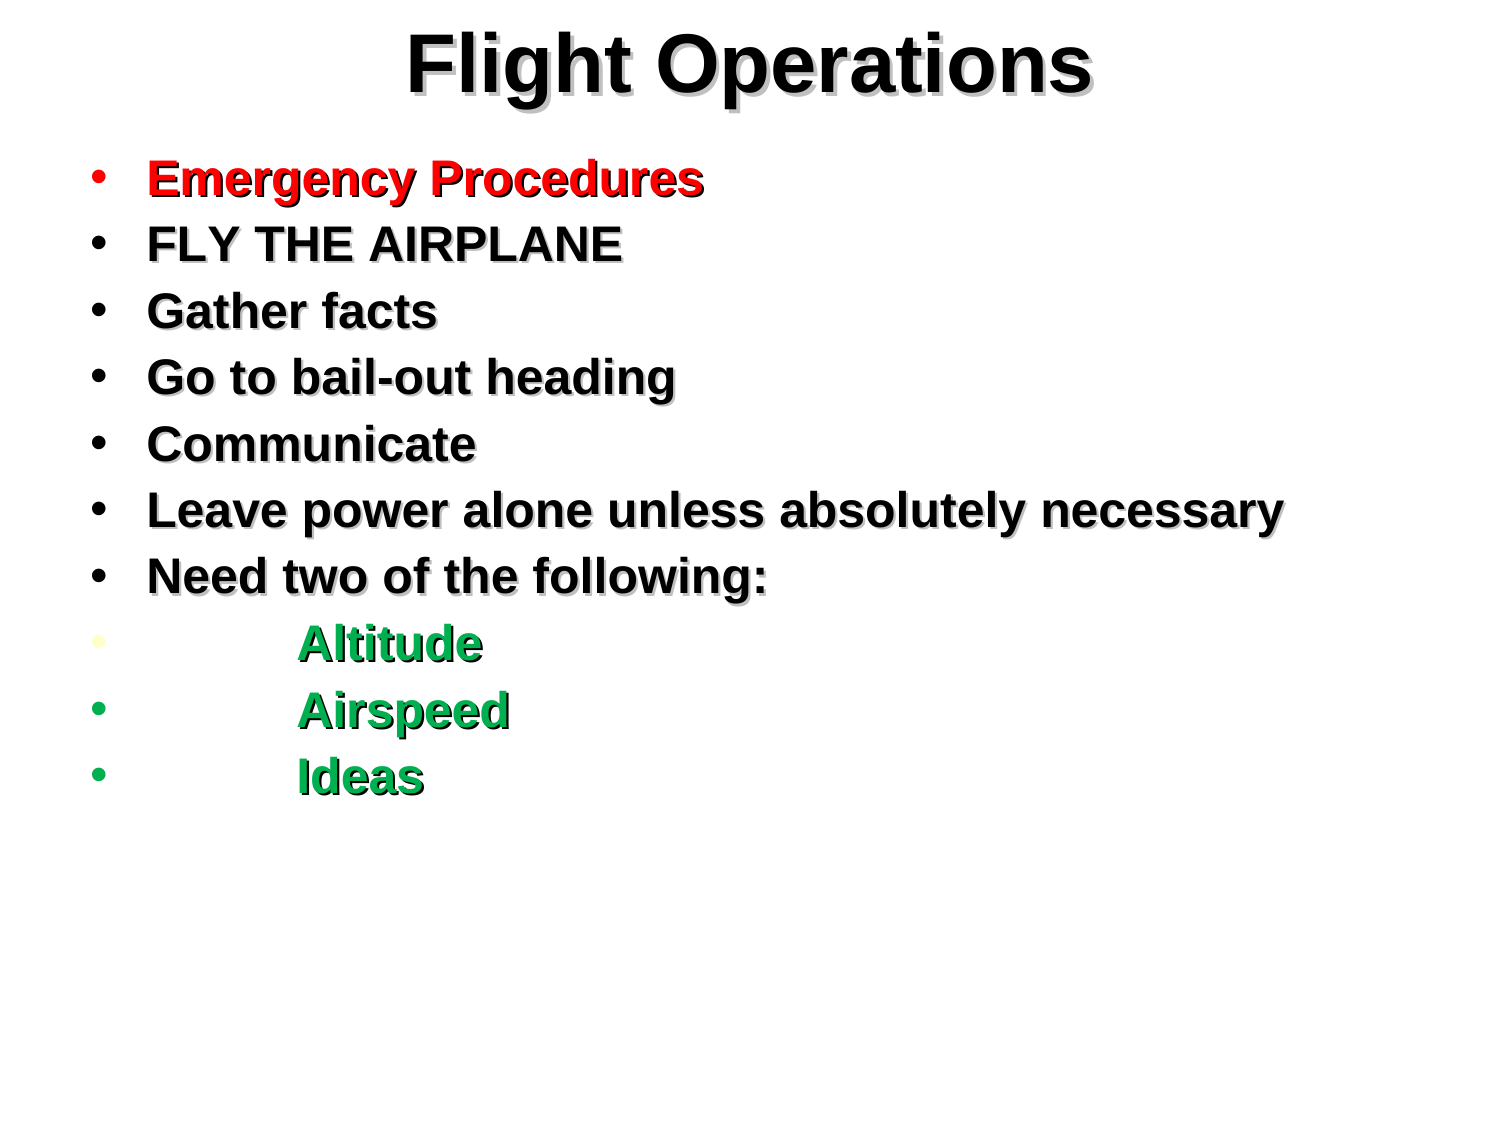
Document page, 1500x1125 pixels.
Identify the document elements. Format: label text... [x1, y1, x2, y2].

title Flight Operations [0, 4, 1500, 114]
list Emergency Procedures FLY THE AIRPLANE Gather facts Go to bail-out heading Communicate Leave power alone unless absolutely necessary Need two of the following: Altitude Airspeed Ideas [75, 144, 1426, 887]
